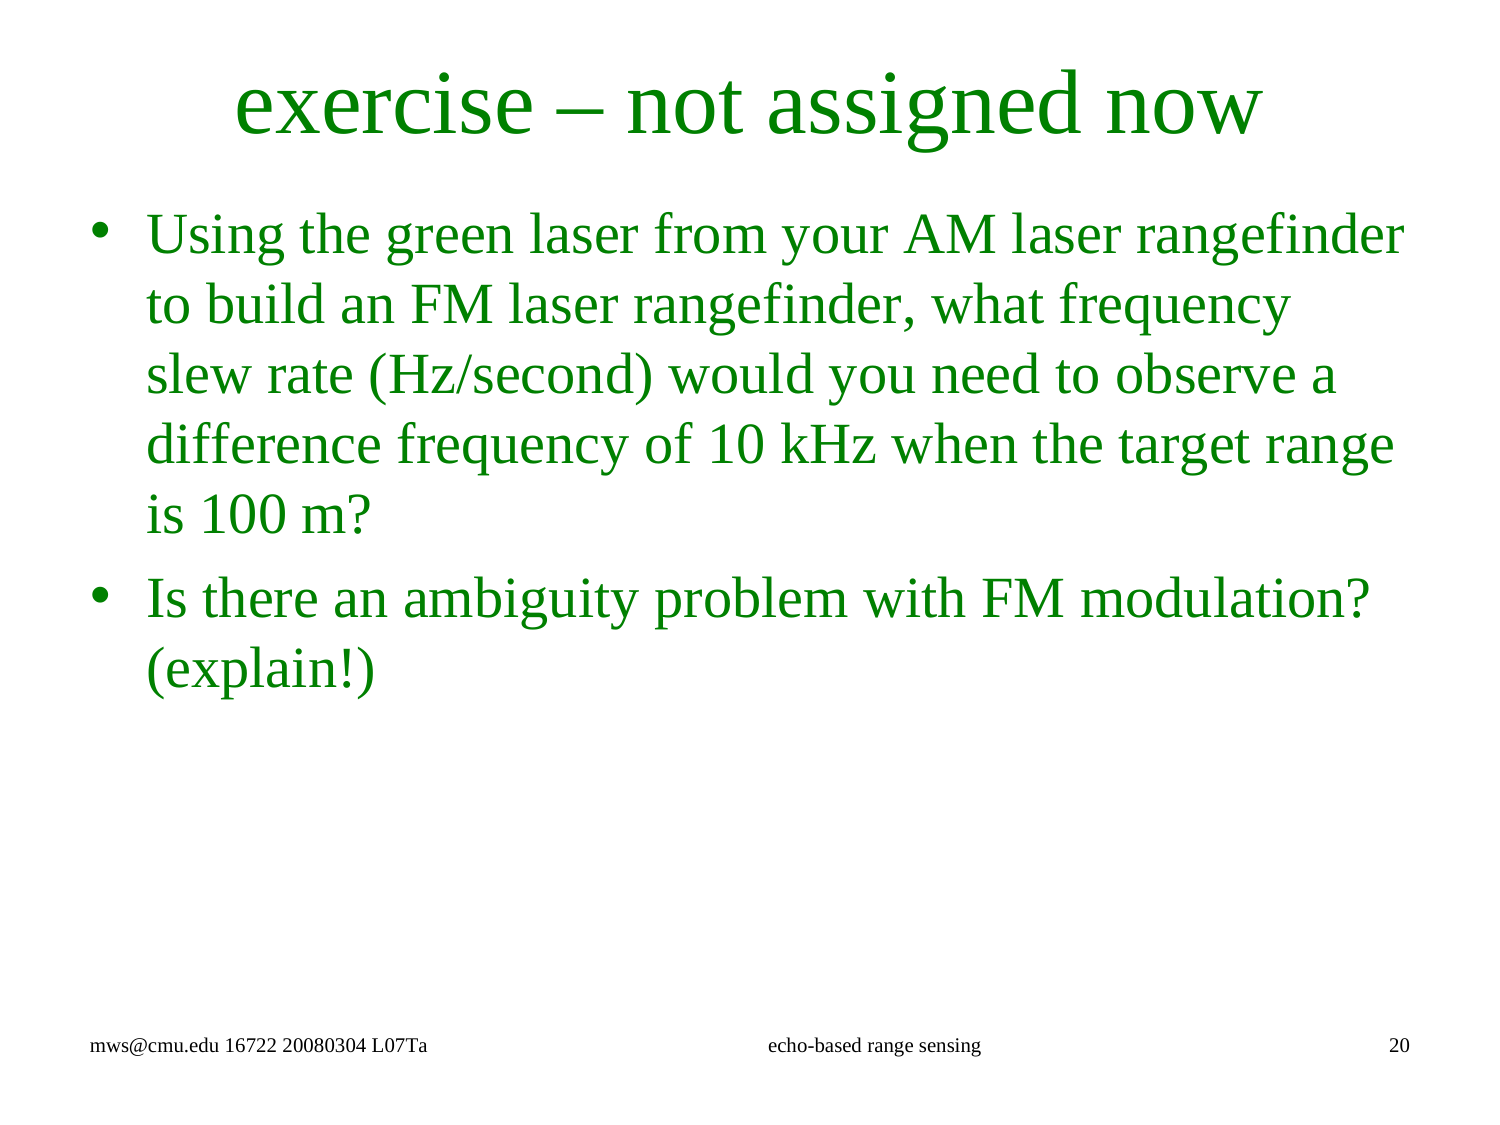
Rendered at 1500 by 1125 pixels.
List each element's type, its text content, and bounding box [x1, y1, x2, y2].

text_box mws@cmu.edu 16722 20080304 L07Ta [74, 1024, 563, 1103]
text_box exercise – not assigned now [75, 34, 1426, 160]
text_box <number> [1187, 1024, 1426, 1103]
text_box Using the green laser from your AM laser rangefinder to build an FM laser rangefinder, what frequency slew rate (Hz/second) would you need to observe a difference frequency of 10 kHz when the target range is 100 m? Is there an ambiguity problem with FM modulation? (explain!) [75, 187, 1426, 1006]
text_box echo-based range sensing [599, 1024, 1150, 1103]
